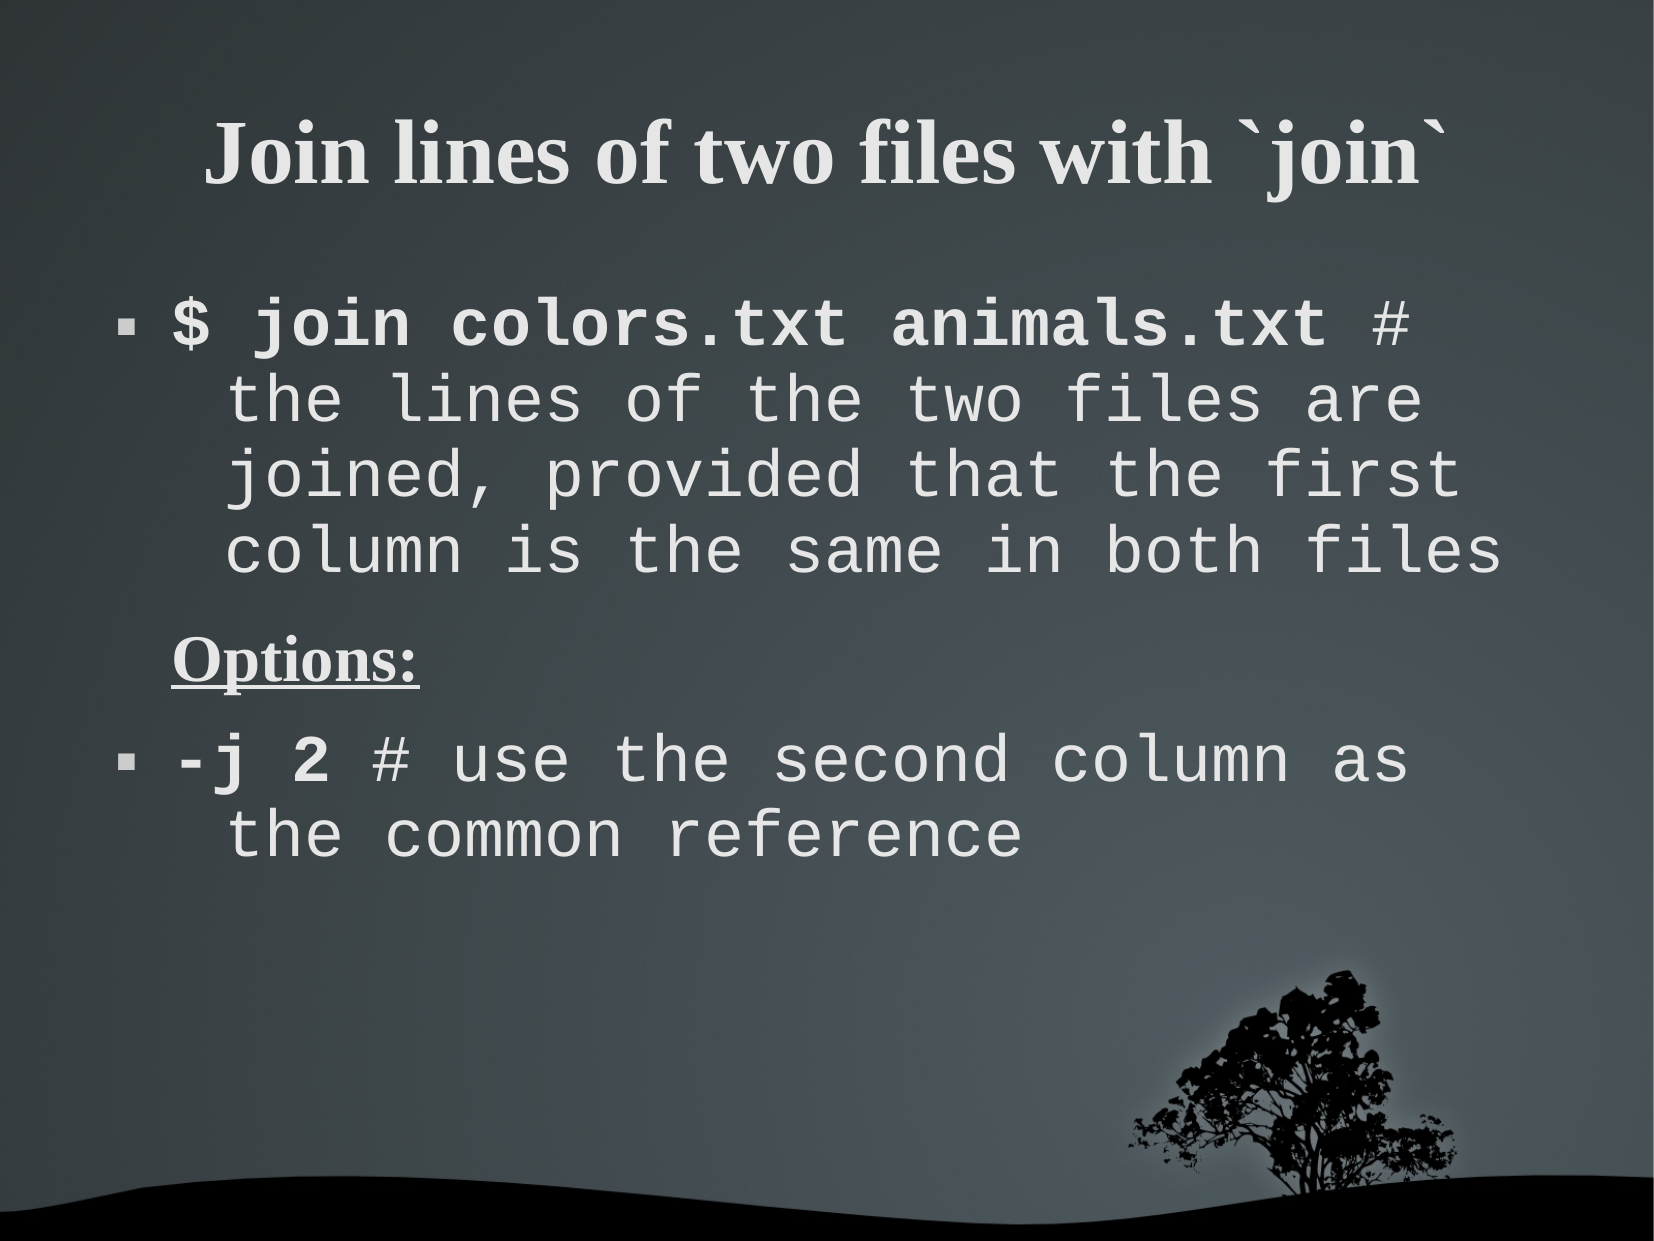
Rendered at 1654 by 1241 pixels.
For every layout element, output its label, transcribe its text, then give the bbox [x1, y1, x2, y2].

title Join lines of two files with `join` [82, 33, 1571, 273]
list $ join colors.txt animals.txt # the lines of the two files are joined, provided that the first column is the same in both files Options: -j 2 # use the second column as the common reference [82, 290, 1571, 1109]
picture [0, 0, 1654, 1241]
